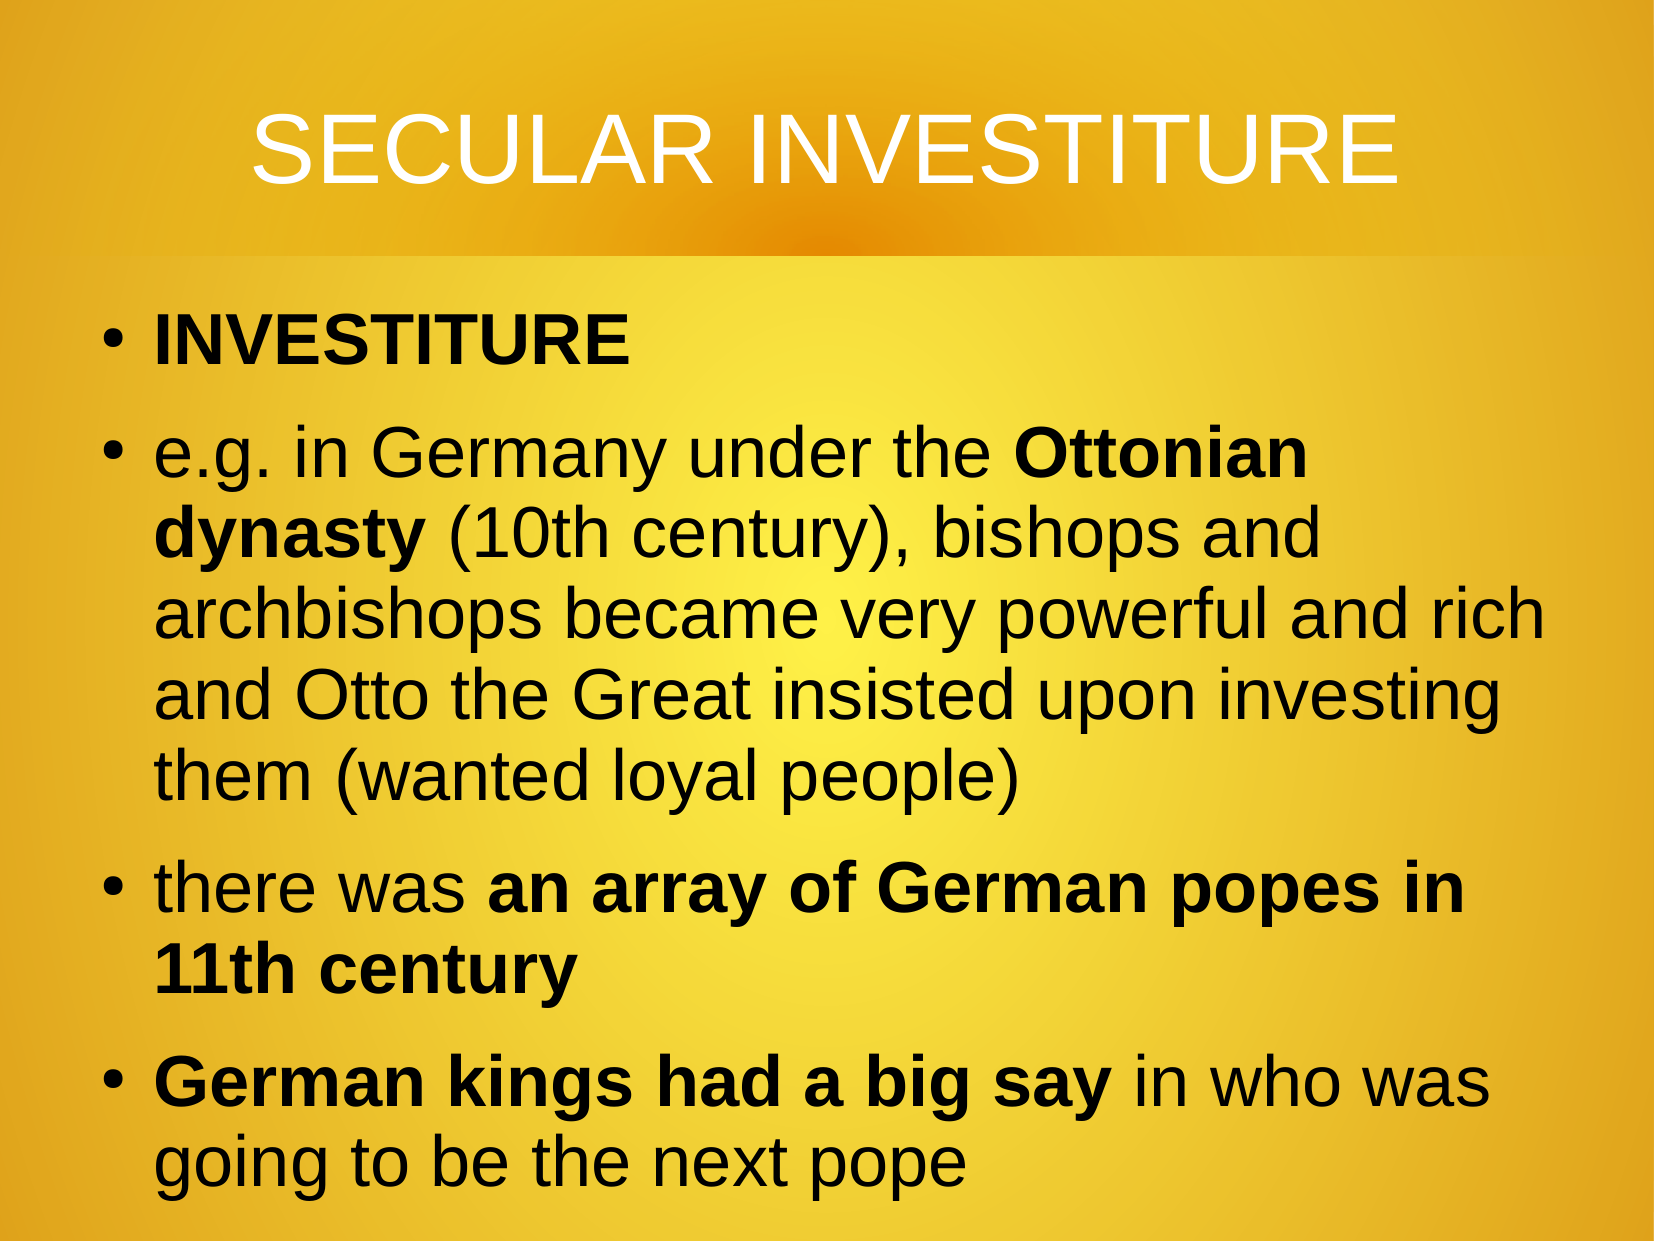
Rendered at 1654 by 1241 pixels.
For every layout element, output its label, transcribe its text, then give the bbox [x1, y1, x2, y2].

title SECULAR INVESTITURE [82, 47, 1571, 252]
list INVESTITURE e.g. in Germany under the Ottonian dynasty (10th century), bishops and archbishops became very powerful and rich and Otto the Great insisted upon investing them (wanted loyal people) there was an array of German popes in 11th century German kings had a big say in who was going to be the next pope [82, 299, 1571, 1019]
